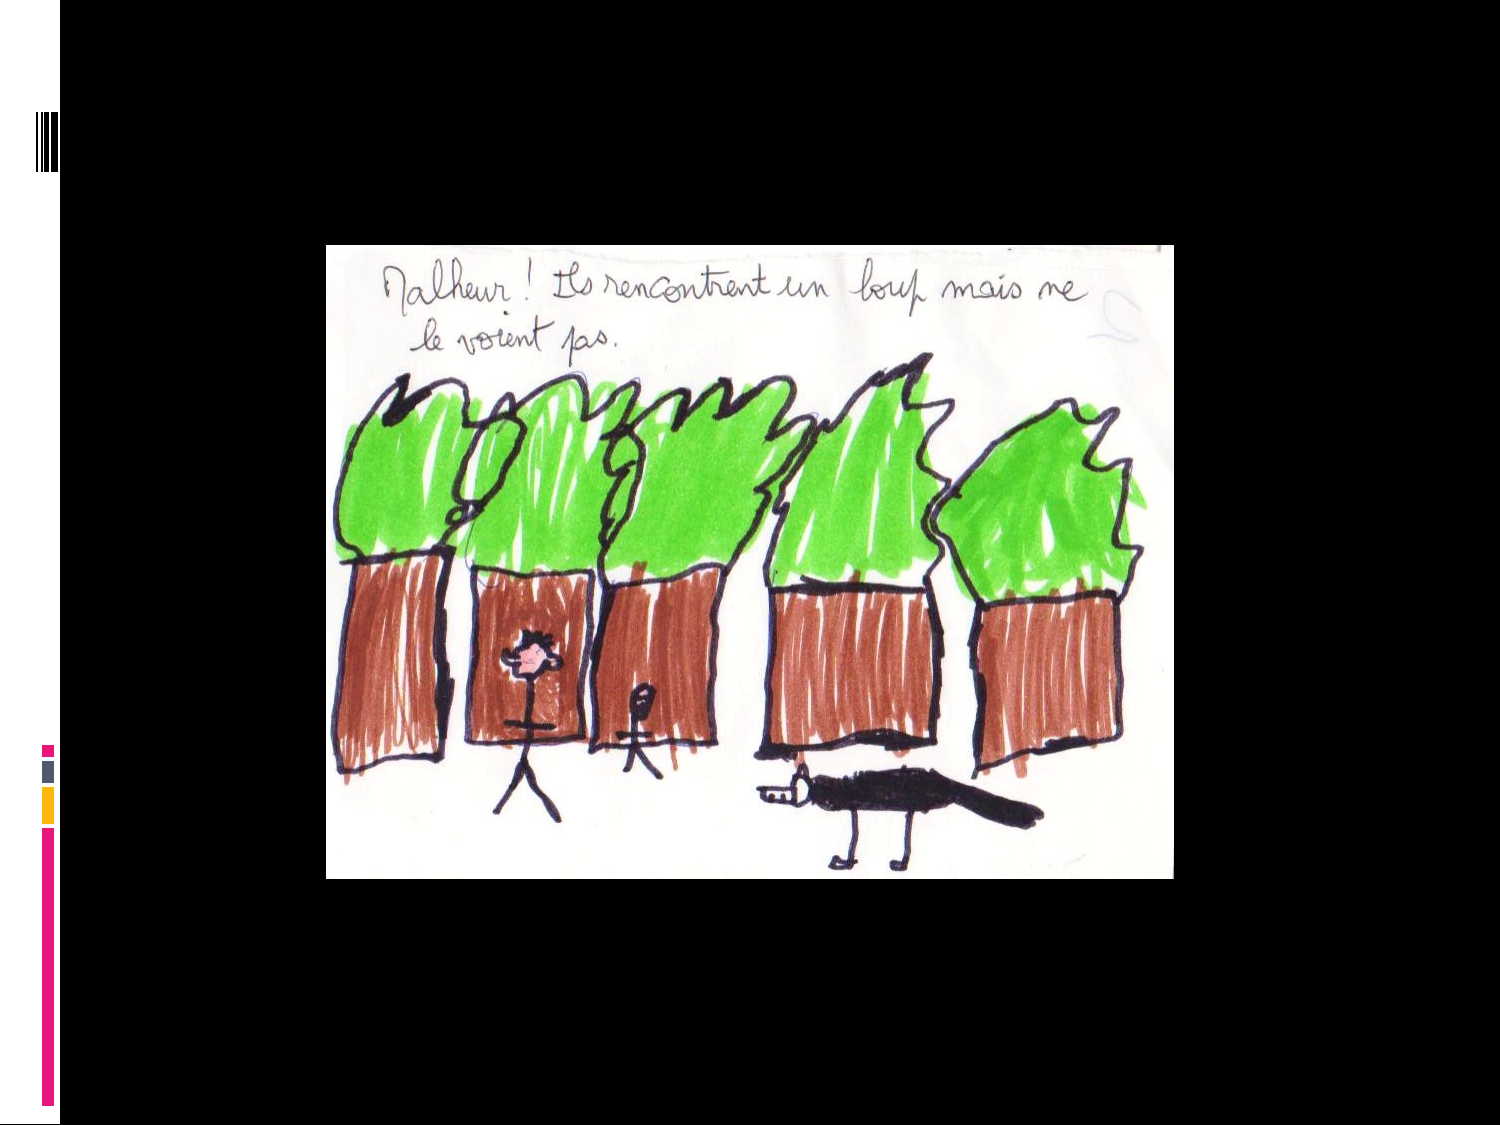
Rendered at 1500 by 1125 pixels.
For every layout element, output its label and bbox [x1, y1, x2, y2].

picture [326, 245, 1174, 879]
